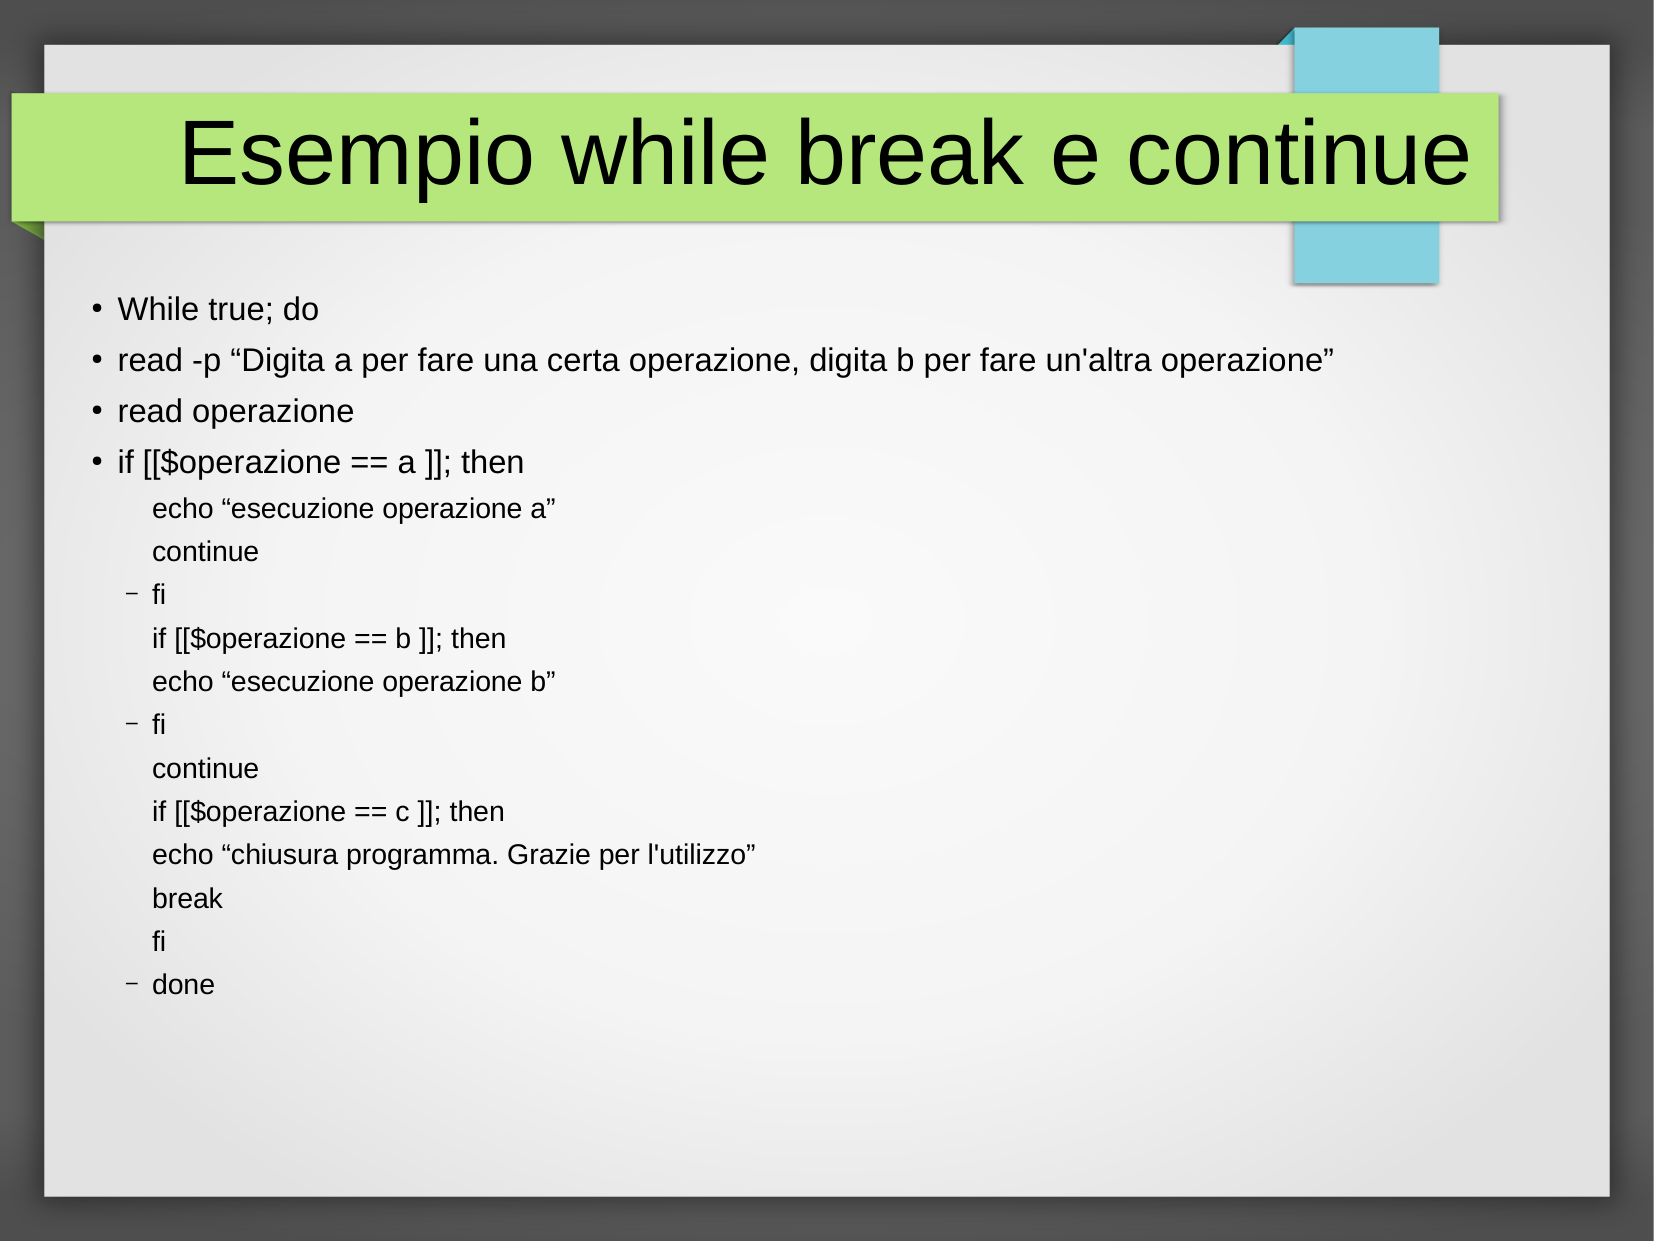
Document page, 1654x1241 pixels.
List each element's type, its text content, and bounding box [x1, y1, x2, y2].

title Esempio while break e continue [82, 49, 1571, 257]
list While true; do read -p “Digita a per fare una certa operazione, digita b per fare un'altra operazione” read operazione if [[$operazione == a ]]; then echo “esecuzione operazione a” continue fi if [[$operazione == b ]]; then echo “esecuzione operazione b” fi continue if [[$operazione == c ]]; then echo “chiusura programma. Grazie per l'utilizzo” break fi done [82, 290, 1571, 1010]
picture [0, 0, 1654, 1241]
